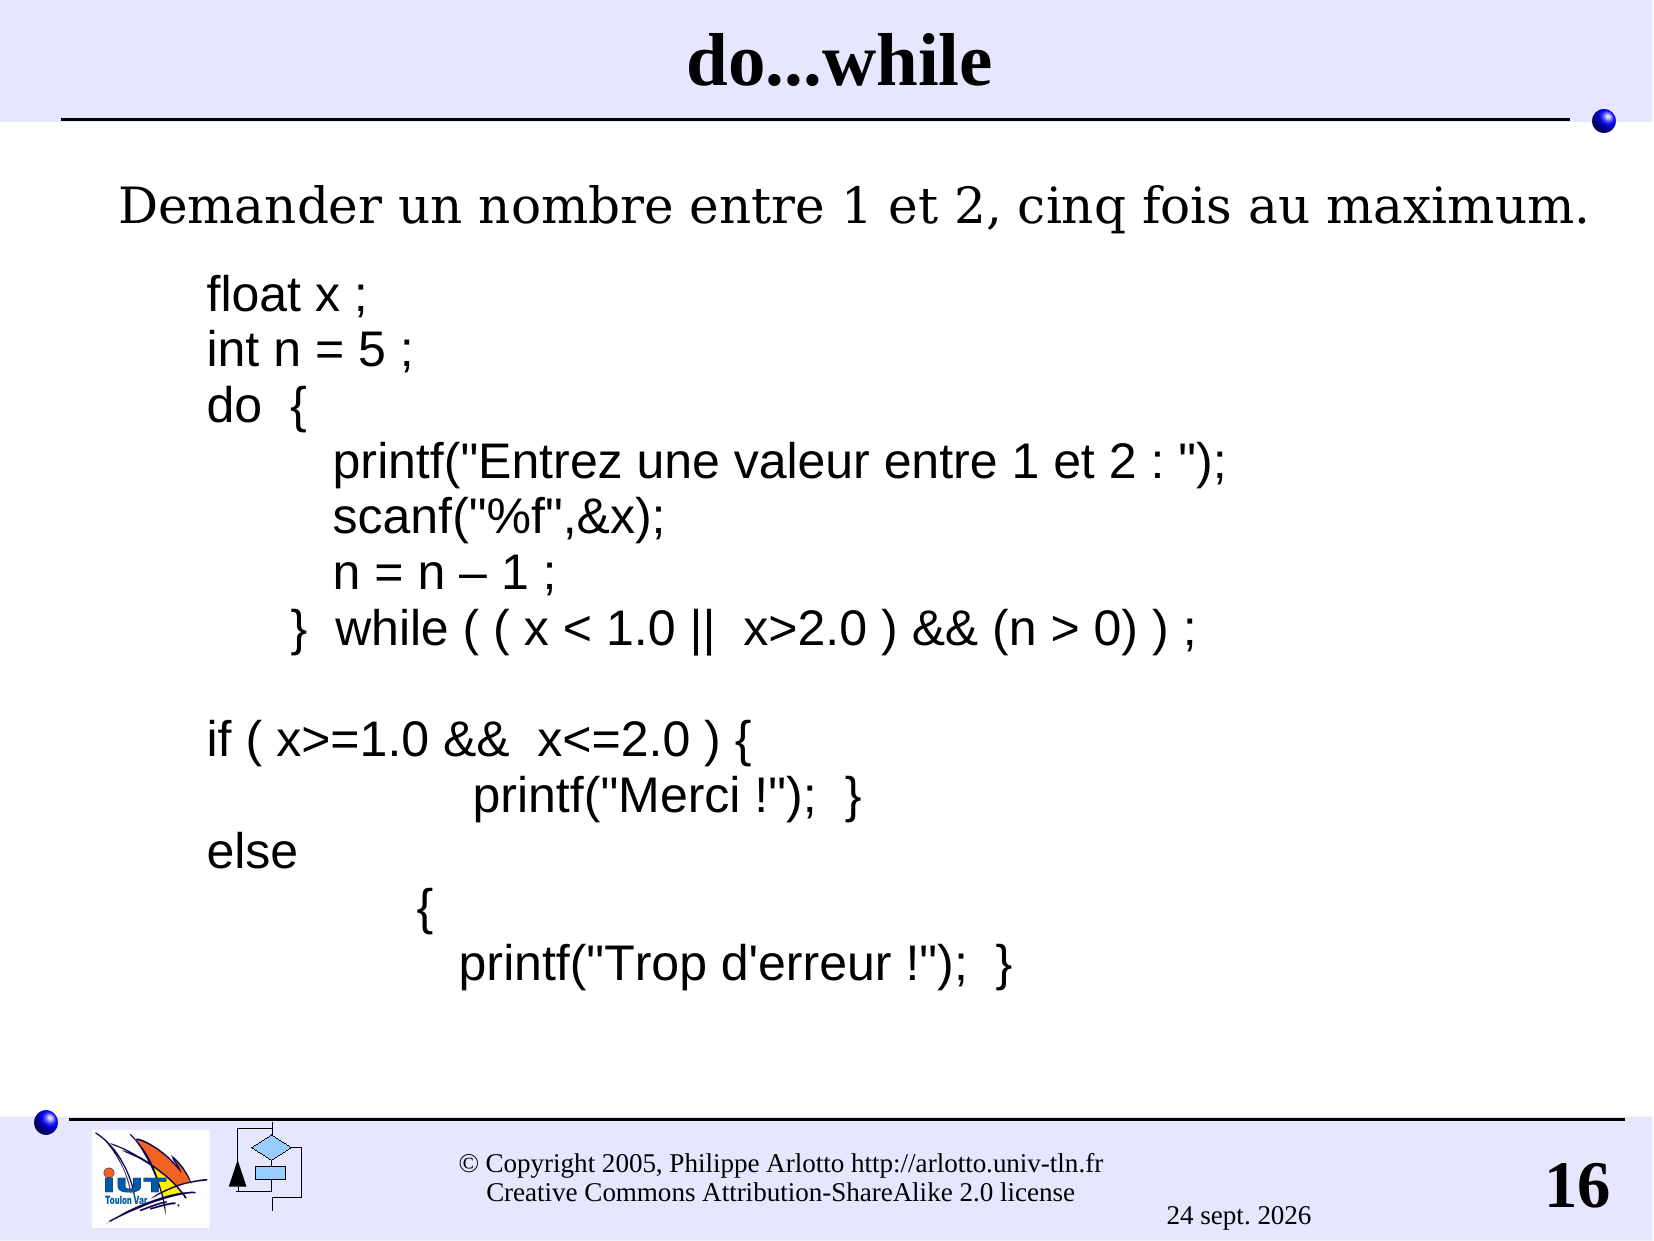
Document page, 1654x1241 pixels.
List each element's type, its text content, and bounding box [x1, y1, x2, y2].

text_box float x ; int n = 5 ; do { printf("Entrez une valeur entre 1 et 2 : "); scanf("%f",&x); n = n – 1 ; } while ( ( x < 1.0 || x>2.0 ) && (n > 0) ) ; if ( x>=1.0 && x<=2.0 ) { printf("Merci !"); } else { printf("Trop d'erreur !"); } [206, 265, 1229, 991]
title do...while [95, 11, 1585, 110]
text_box Demander un nombre entre 1 et 2, cinq fois au maximum. [118, 177, 1625, 236]
